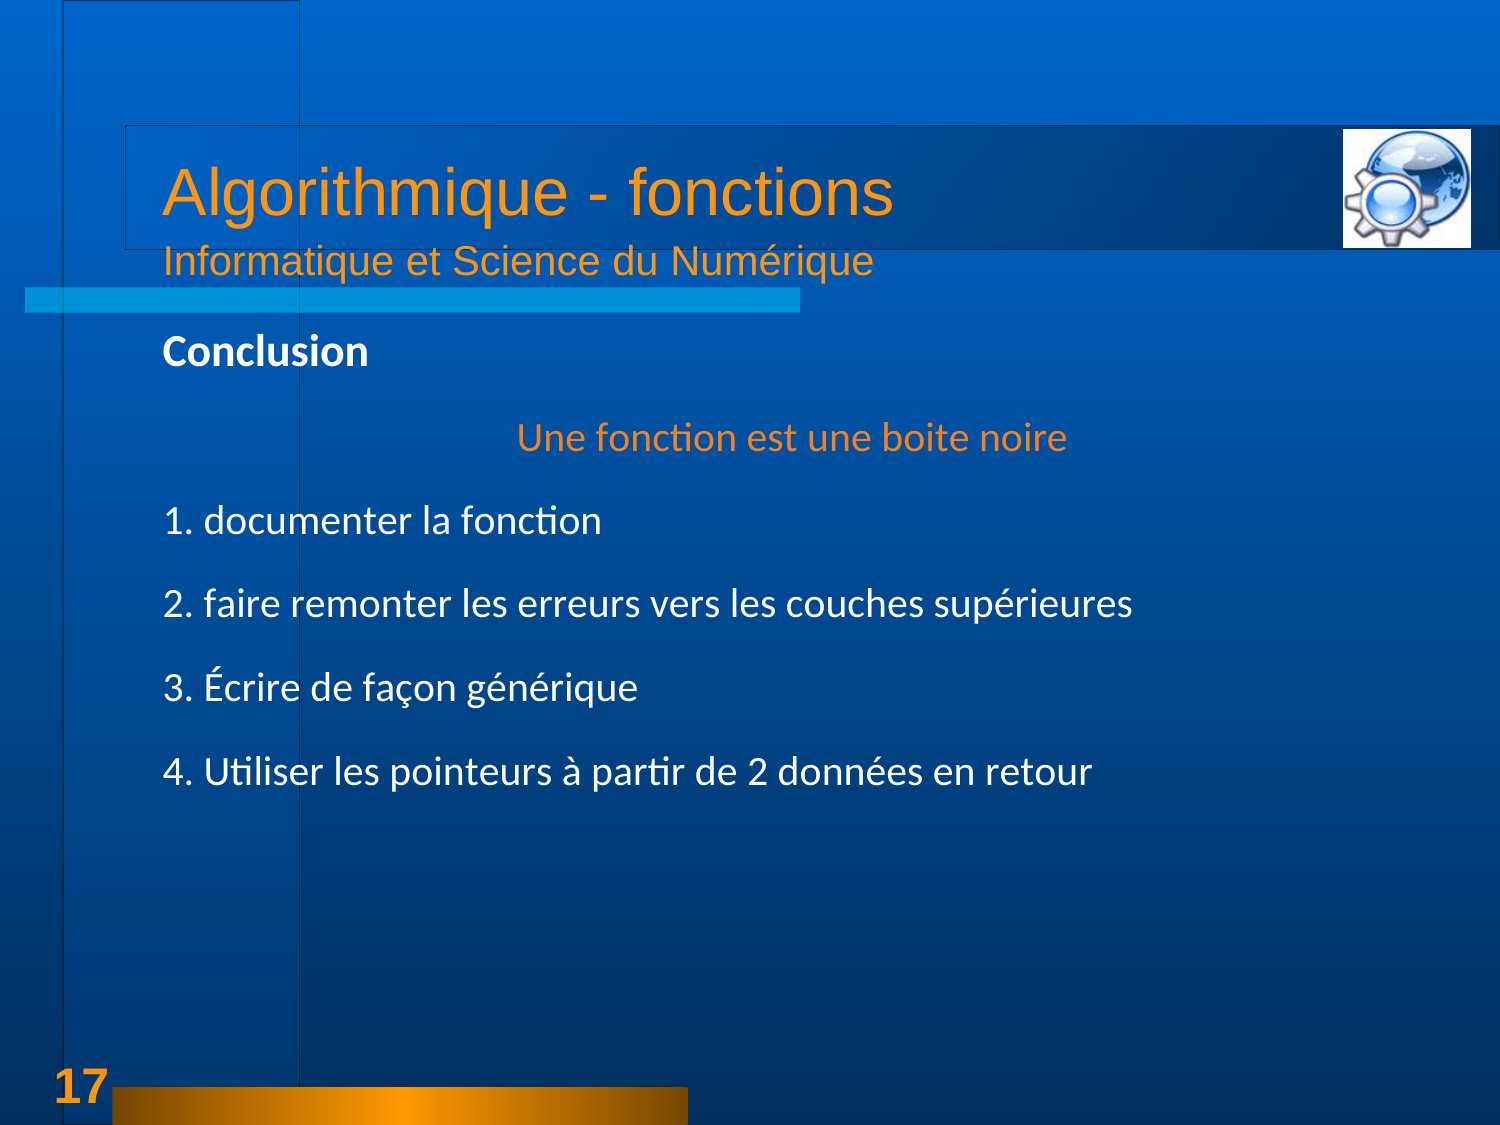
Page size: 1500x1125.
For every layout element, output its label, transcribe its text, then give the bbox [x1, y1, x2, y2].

text_box Conclusion Une fonction est une boite noire documenter la fonction faire remonter les erreurs vers les couches supérieures Écrire de façon générique Utiliser les pointeurs à partir de 2 données en retour [147, 324, 1447, 957]
picture [1343, 129, 1471, 248]
